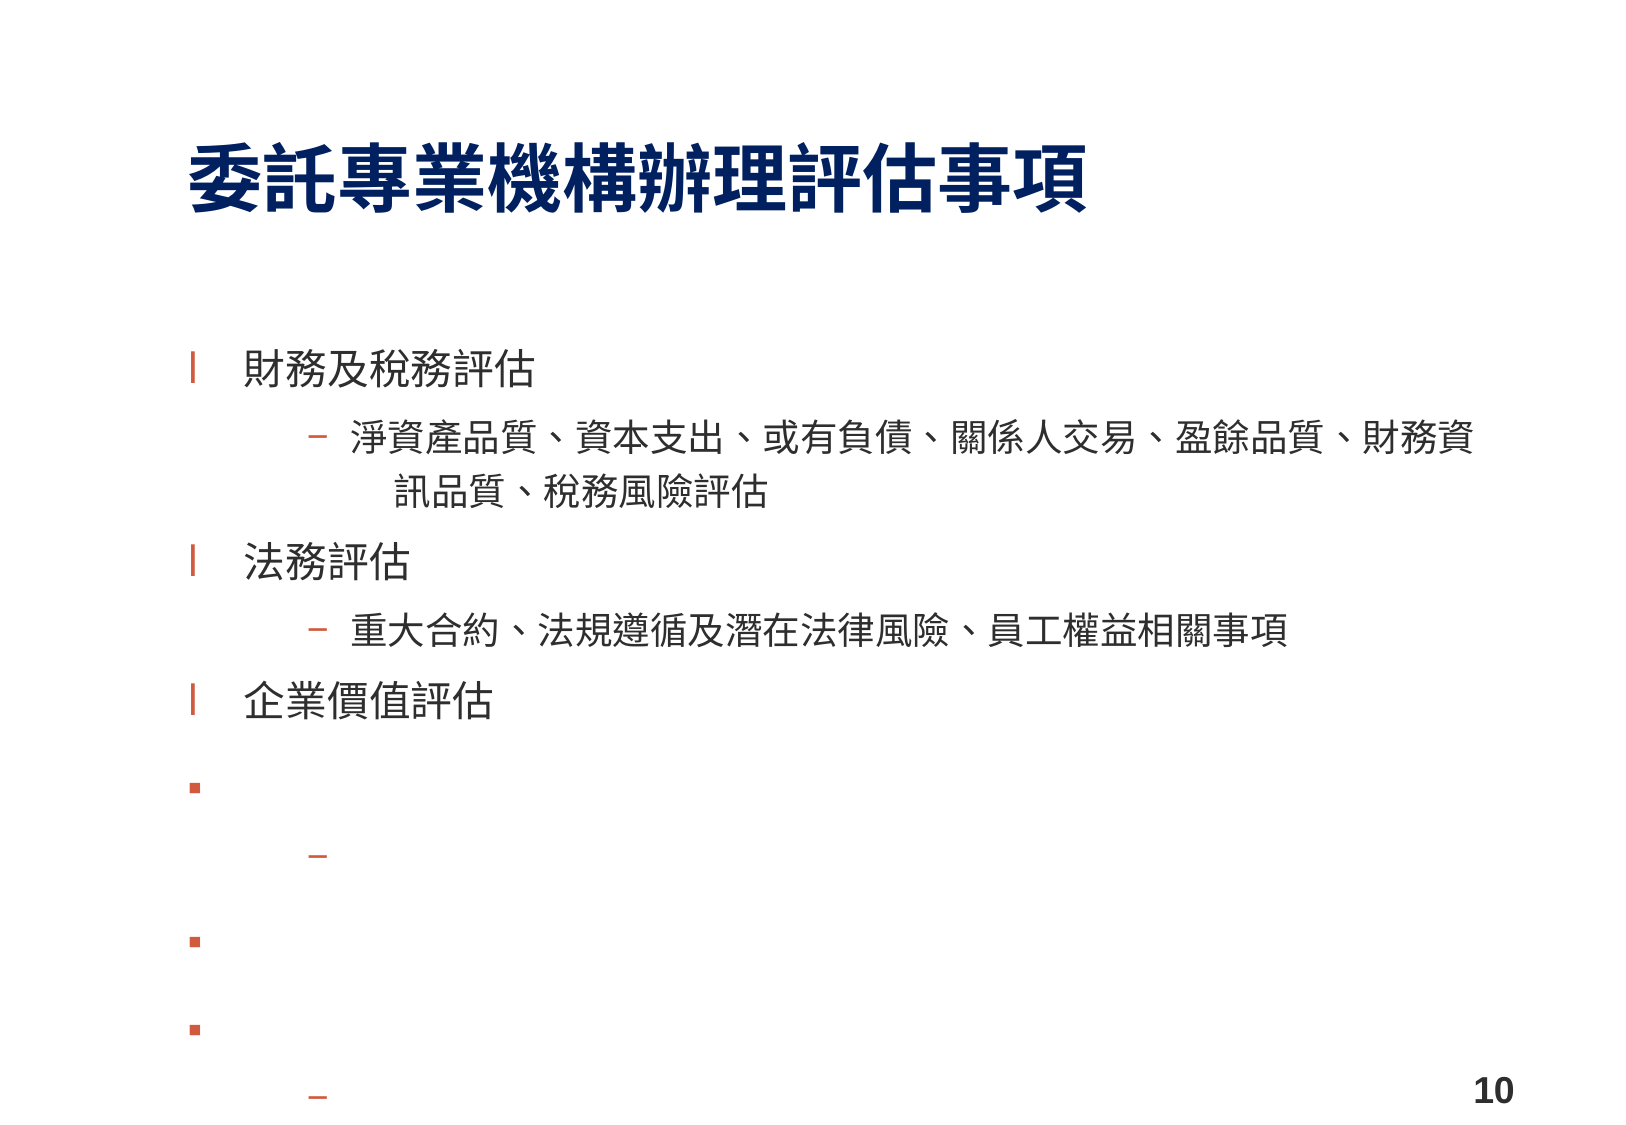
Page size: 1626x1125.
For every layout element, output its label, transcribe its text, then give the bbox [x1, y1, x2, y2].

list 財務及稅務評估 淨資產品質、資本支出、或有負債、關係人交易、盈餘品質、財務資訊品質、稅務風險評估 法務評估 重大合約、法規遵循及潛在法律風險、員工權益相關事項 企業價值評估 [172, 324, 1494, 950]
text_box 9 [1458, 1052, 1581, 1125]
title 委託專業機構辦理評估事項 [172, 82, 1453, 271]
